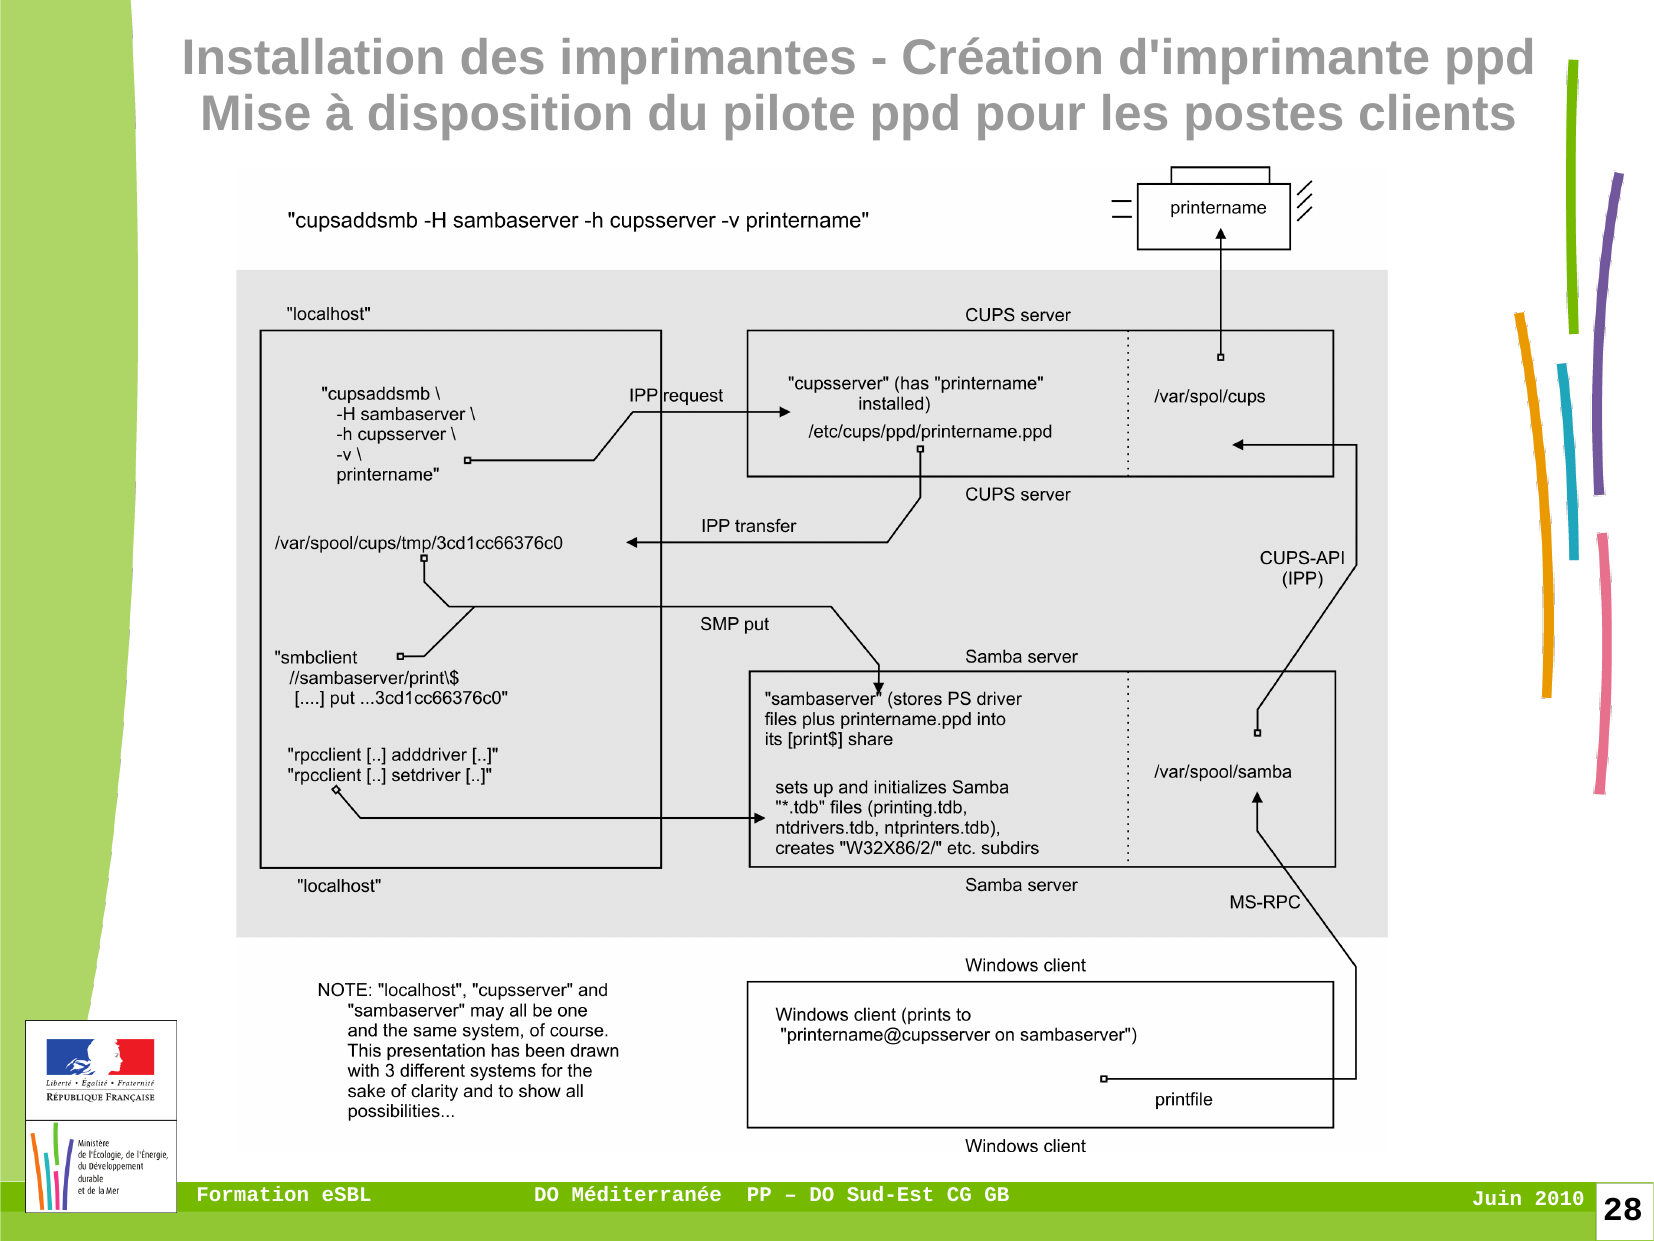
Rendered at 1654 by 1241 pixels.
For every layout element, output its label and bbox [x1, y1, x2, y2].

picture [0, 0, 1654, 1241]
list [177, 153, 1506, 220]
